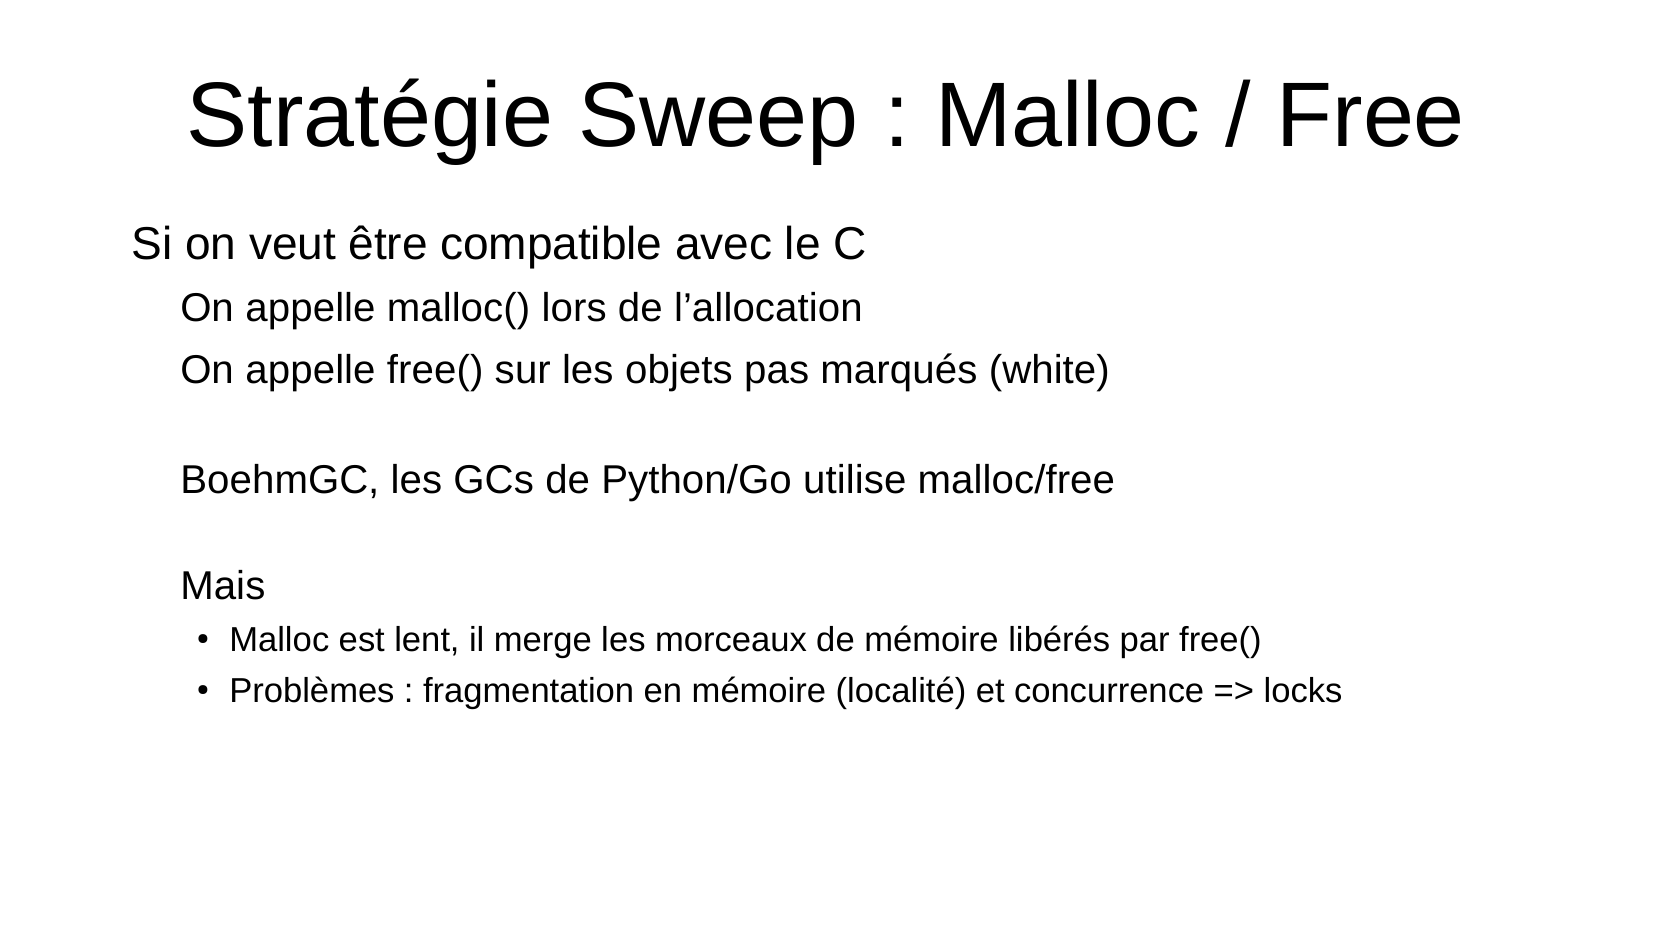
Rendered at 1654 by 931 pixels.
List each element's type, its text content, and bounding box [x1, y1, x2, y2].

list Si on veut être compatible avec le C On appelle malloc() lors de l’allocation On appelle free() sur les objets pas marqués (white) BoehmGC, les GCs de Python/Go utilise malloc/free Mais Malloc est lent, il merge les morceaux de mémoire libérés par free() Problèmes : fragmentation en mémoire (localité) et concurrence => locks [82, 217, 1571, 758]
title Stratégie Sweep : Malloc / Free [82, 37, 1571, 193]
